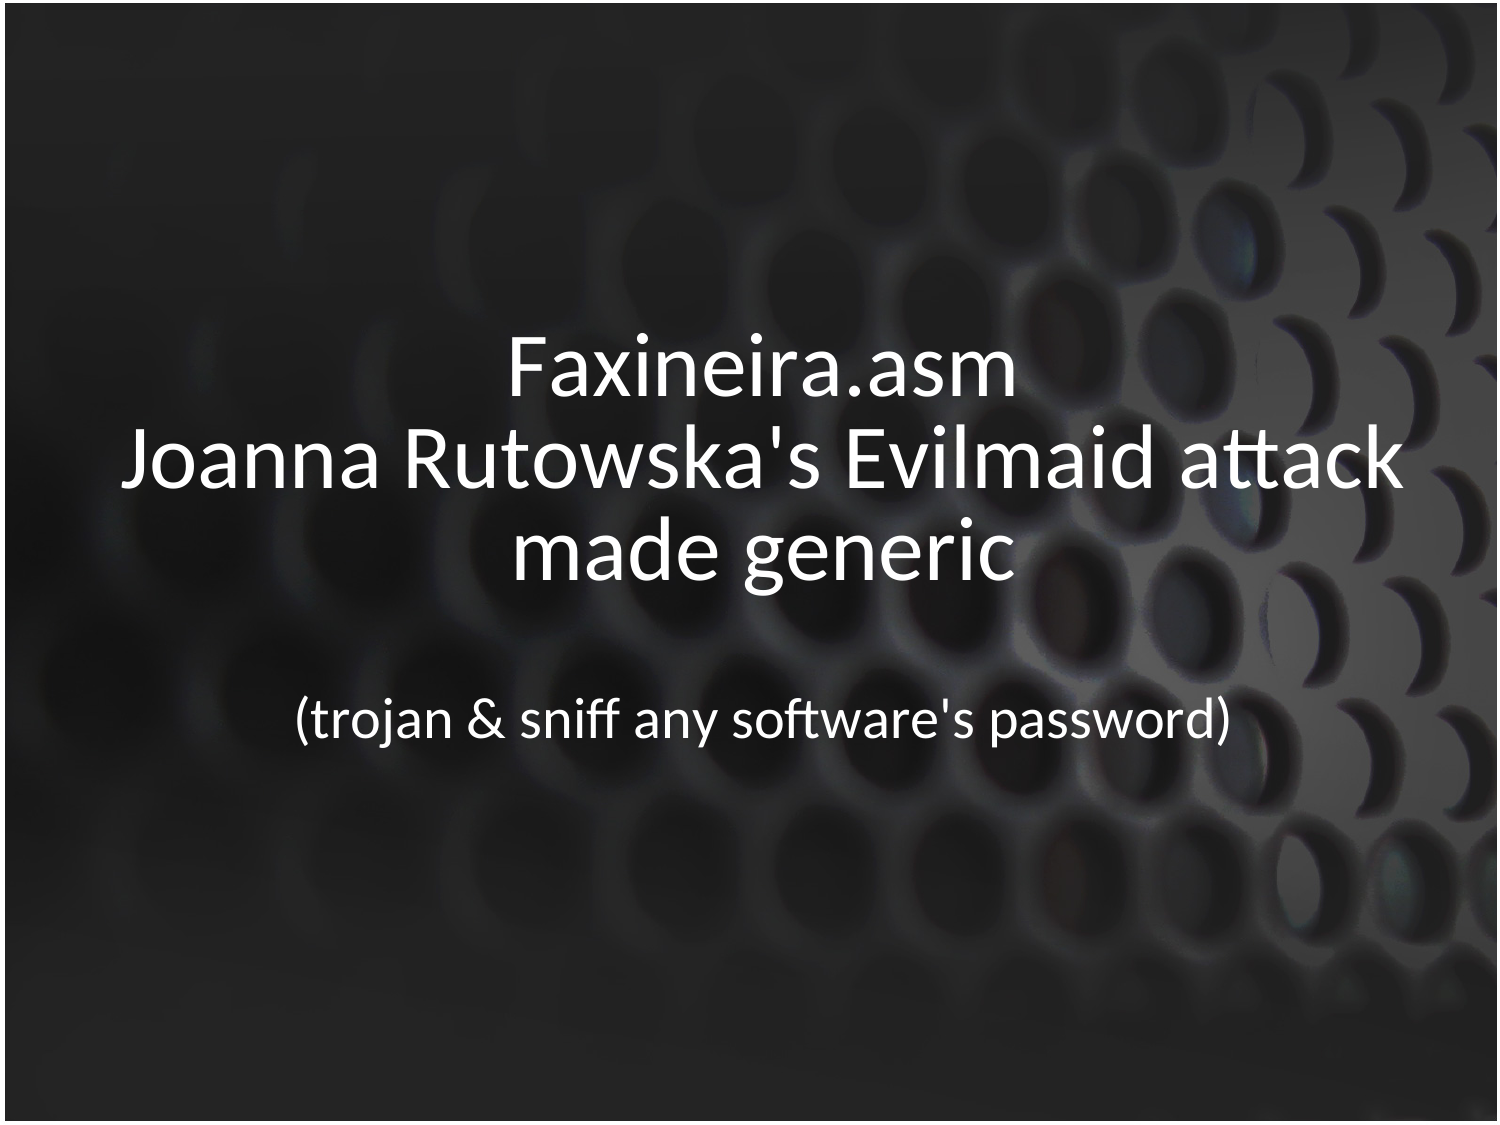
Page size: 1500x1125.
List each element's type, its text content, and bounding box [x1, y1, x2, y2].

title Faxineira.asm Joanna Rutowska's Evilmaid attack made generic (trojan & sniff any software's password) [88, 273, 1439, 808]
picture [0, 0, 1500, 1125]
